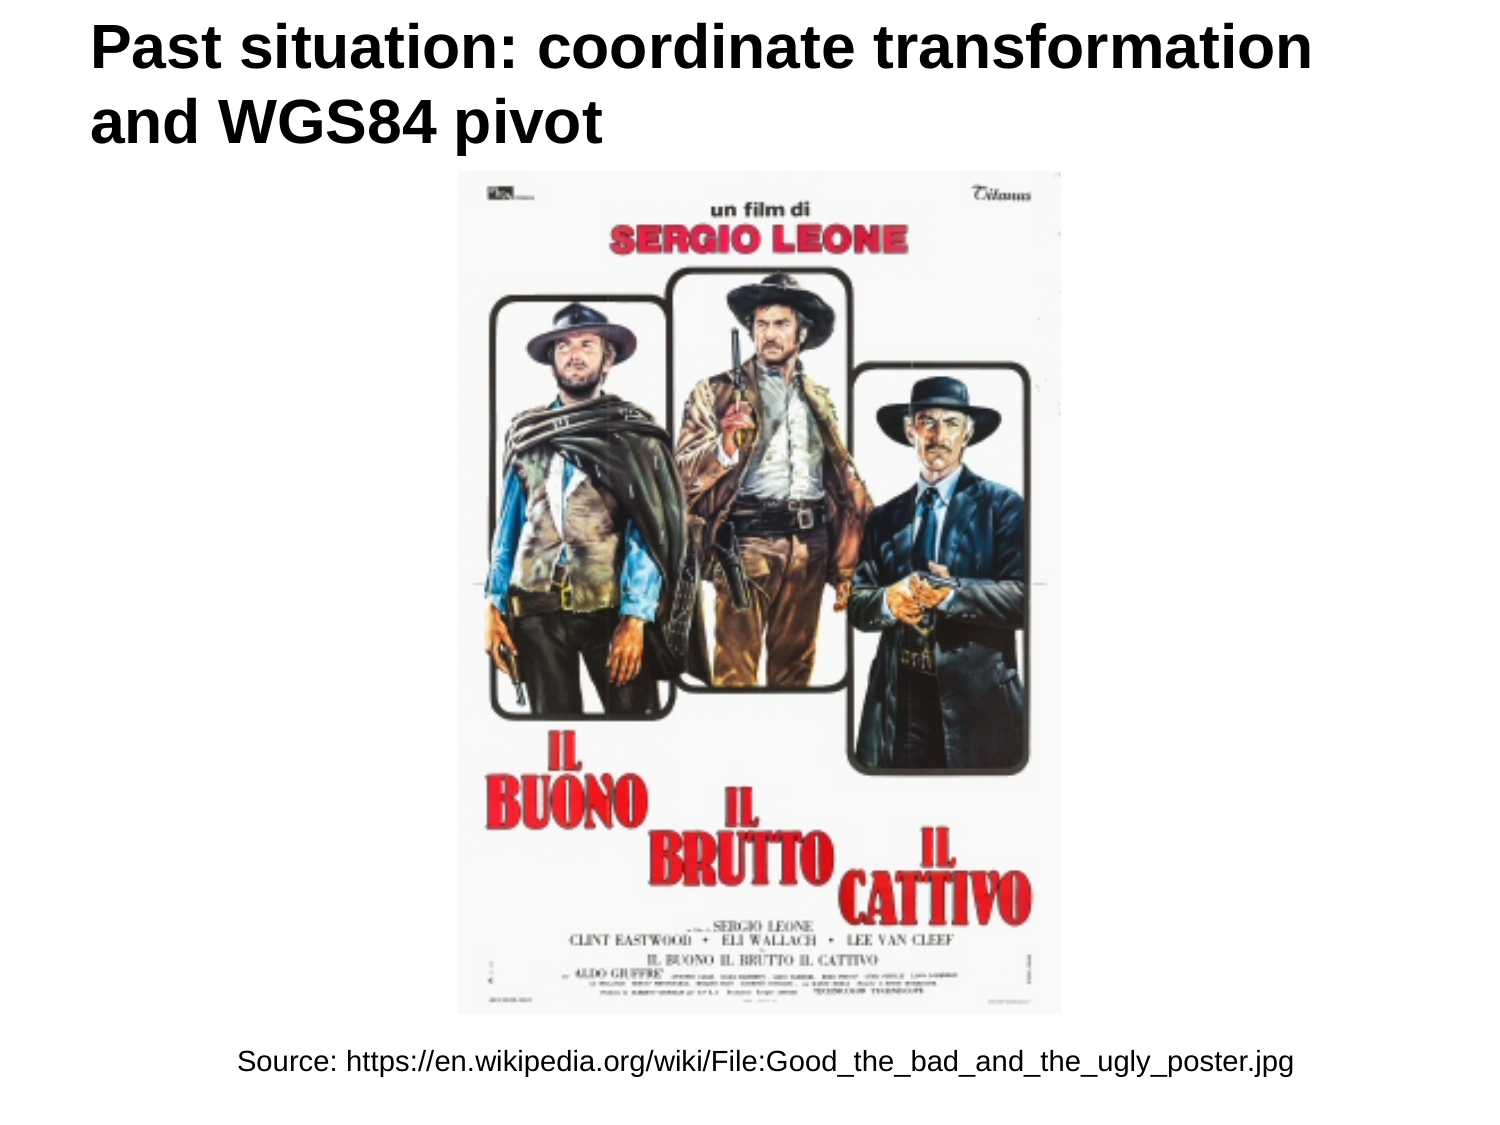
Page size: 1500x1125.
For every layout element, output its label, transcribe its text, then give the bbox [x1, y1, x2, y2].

text_box Source: https://en.wikipedia.org/wiki/File:Good_the_bad_and_the_ugly_poster.jpg [221, 1026, 1425, 1125]
picture [458, 171, 1061, 1014]
title Past situation: coordinate transformation and WGS84 pivot [75, 82, 1425, 172]
